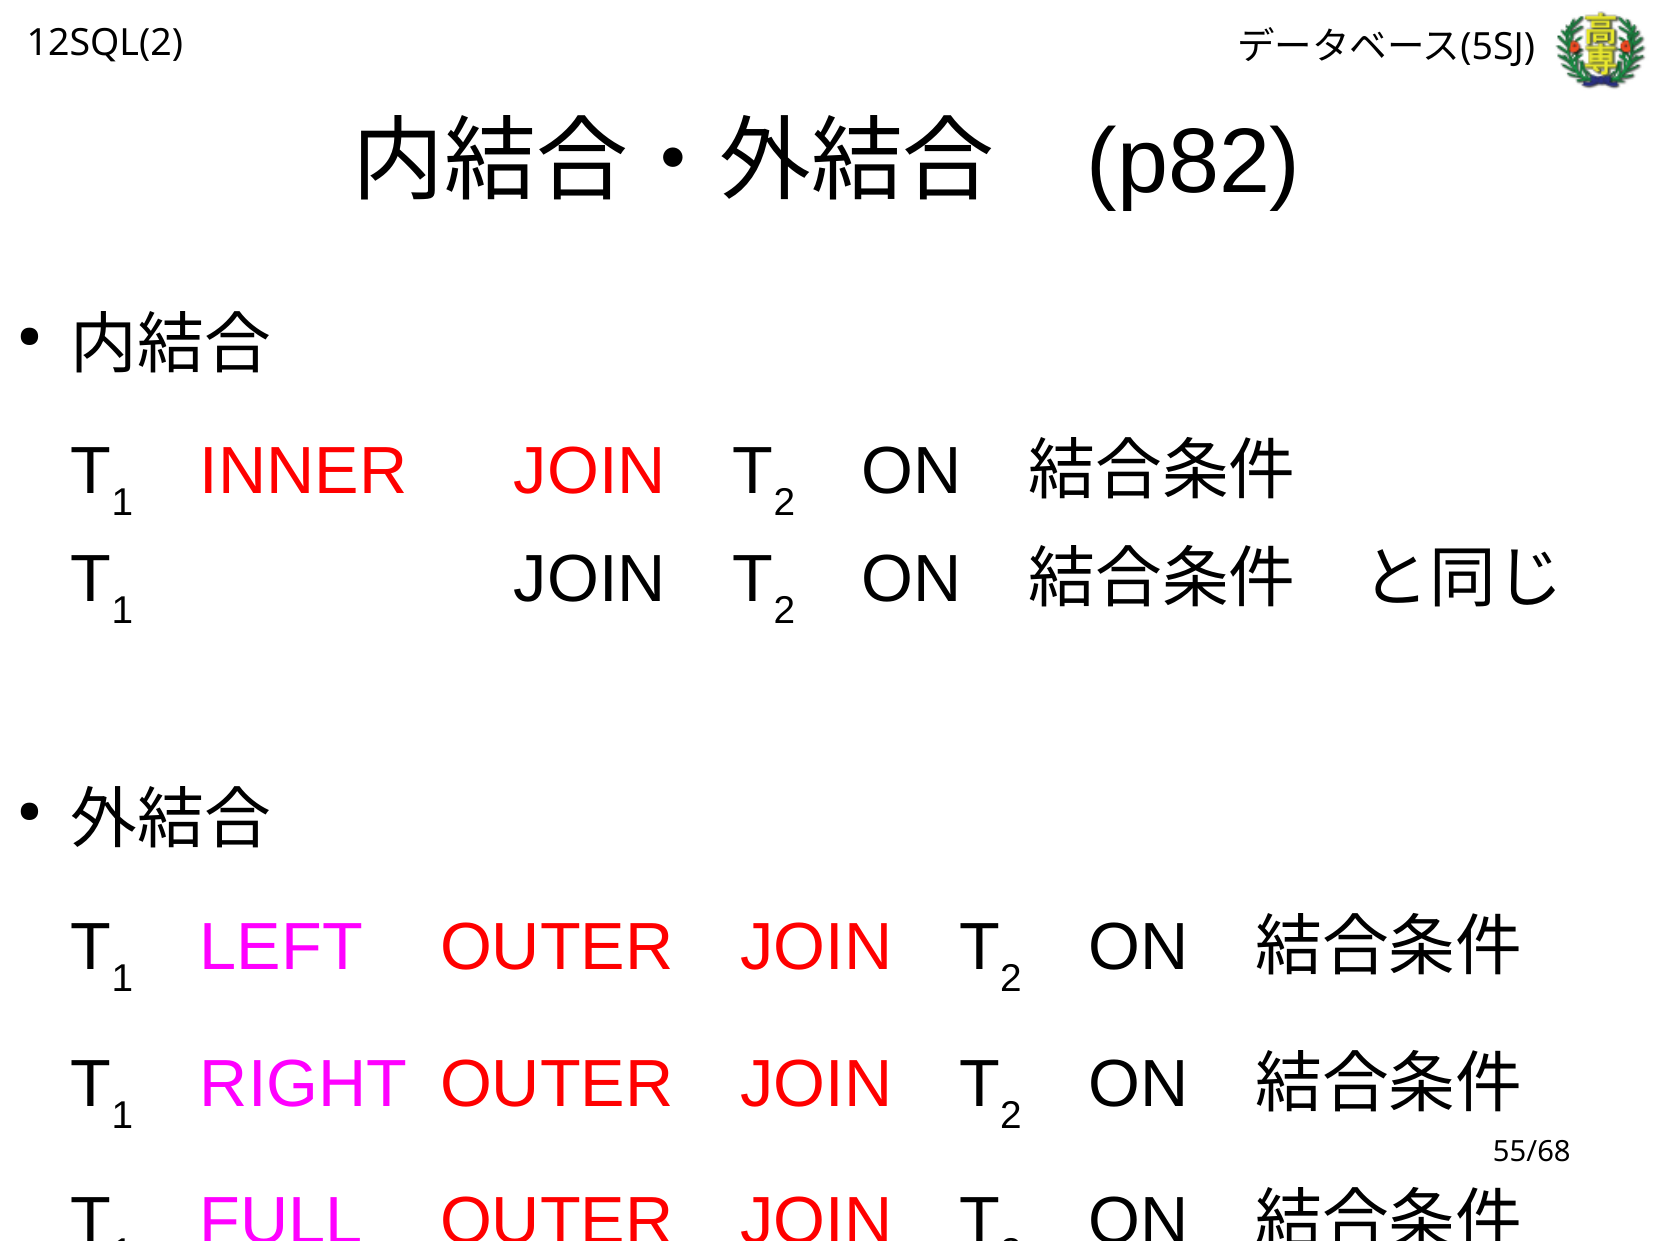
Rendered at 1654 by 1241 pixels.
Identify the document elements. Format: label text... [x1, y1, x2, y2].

picture [1553, 2, 1650, 99]
title 内結合・外結合 (p82) [82, 49, 1571, 257]
list 内結合 T1 INNER JOIN T2 ON 結合条件 T1 JOIN T2 ON 結合条件 と同じ 外結合 T1 LEFT OUTER JOIN T2 ON 結合条件 T1 RIGHT OUTER JOIN T2 ON 結合条件 T1 FULL OUTER JOIN T2 ON 結合条件 [0, 290, 1619, 1010]
